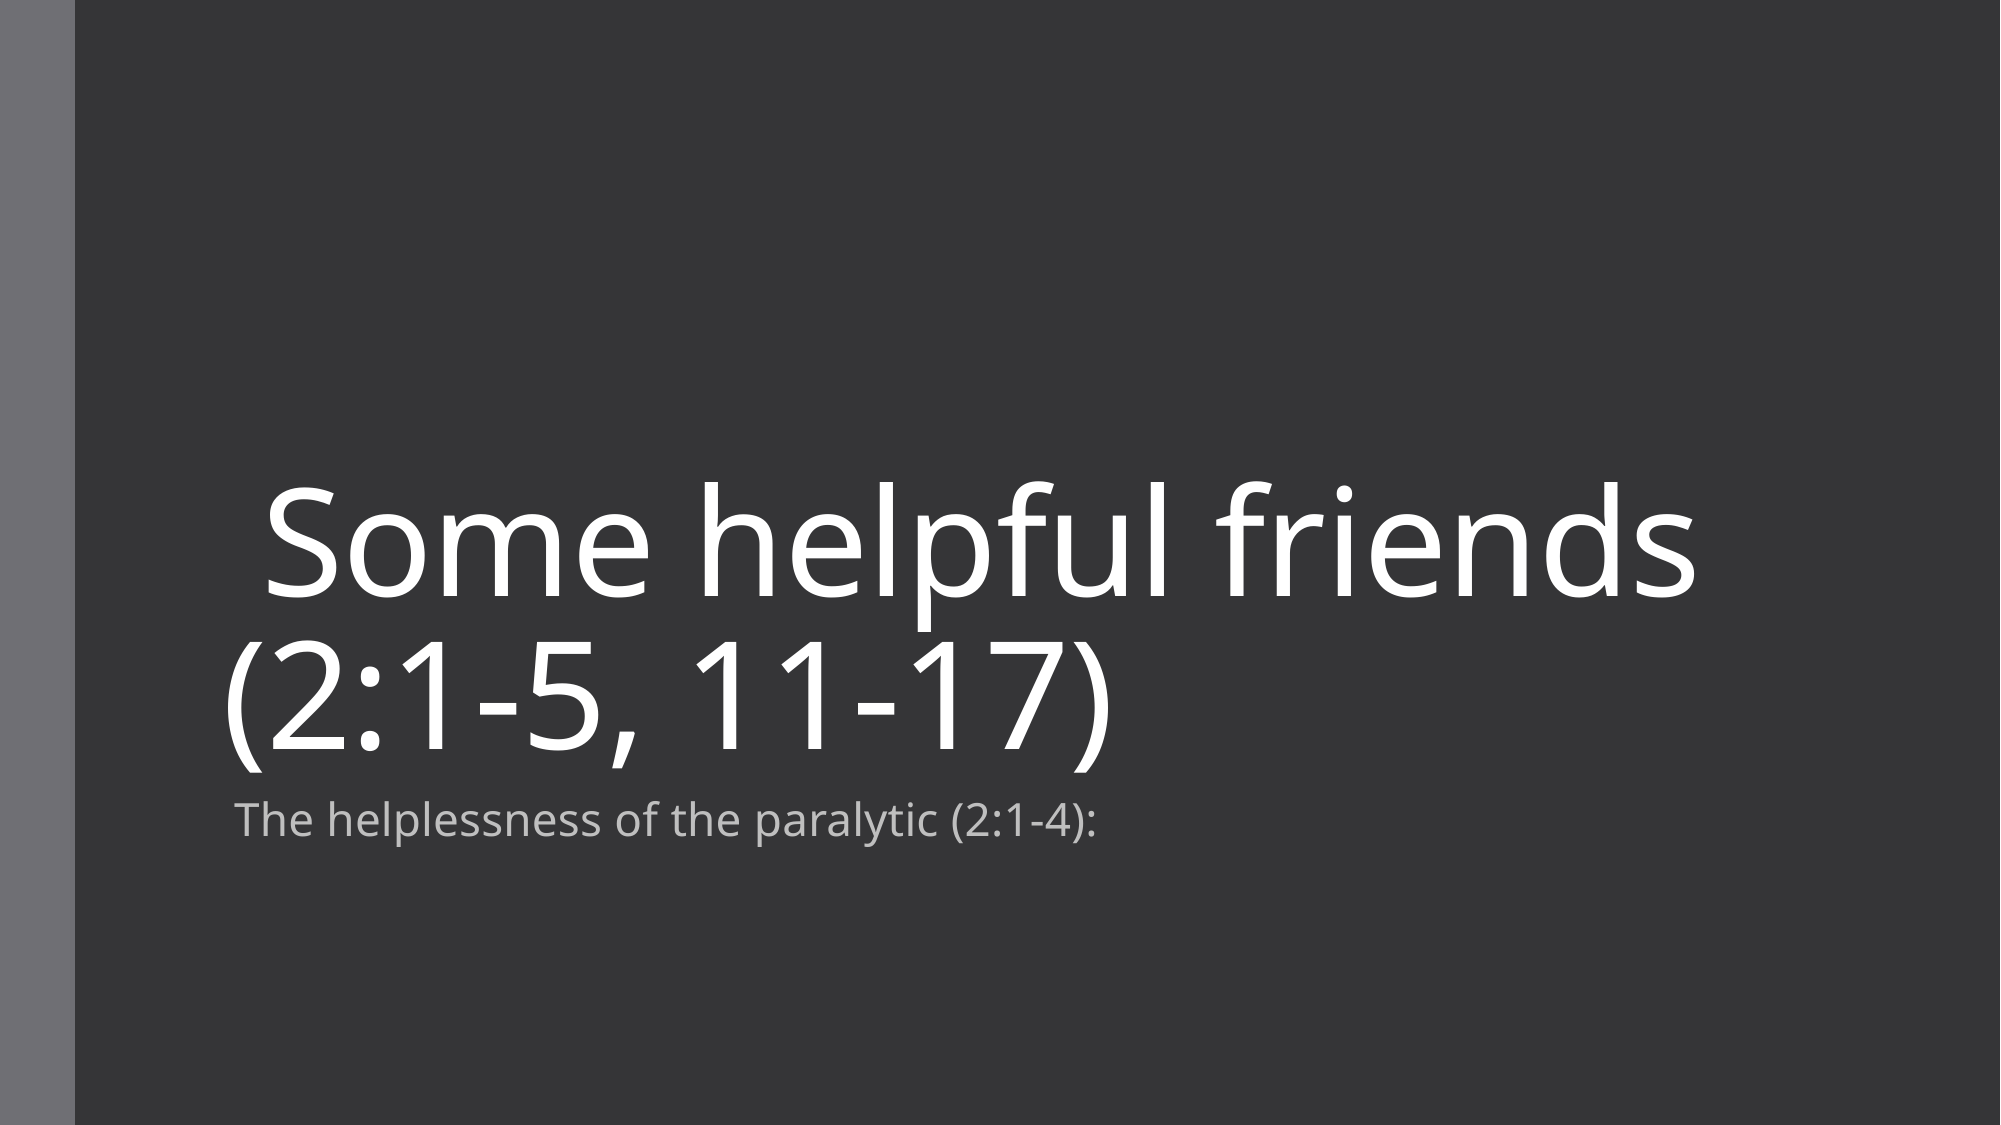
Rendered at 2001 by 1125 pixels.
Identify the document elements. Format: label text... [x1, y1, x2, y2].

subtitle The helplessness of the paralytic (2:1-4): [206, 787, 1752, 1066]
title Some helpful friends (2:1-5, 11-17) [206, 124, 1752, 787]
